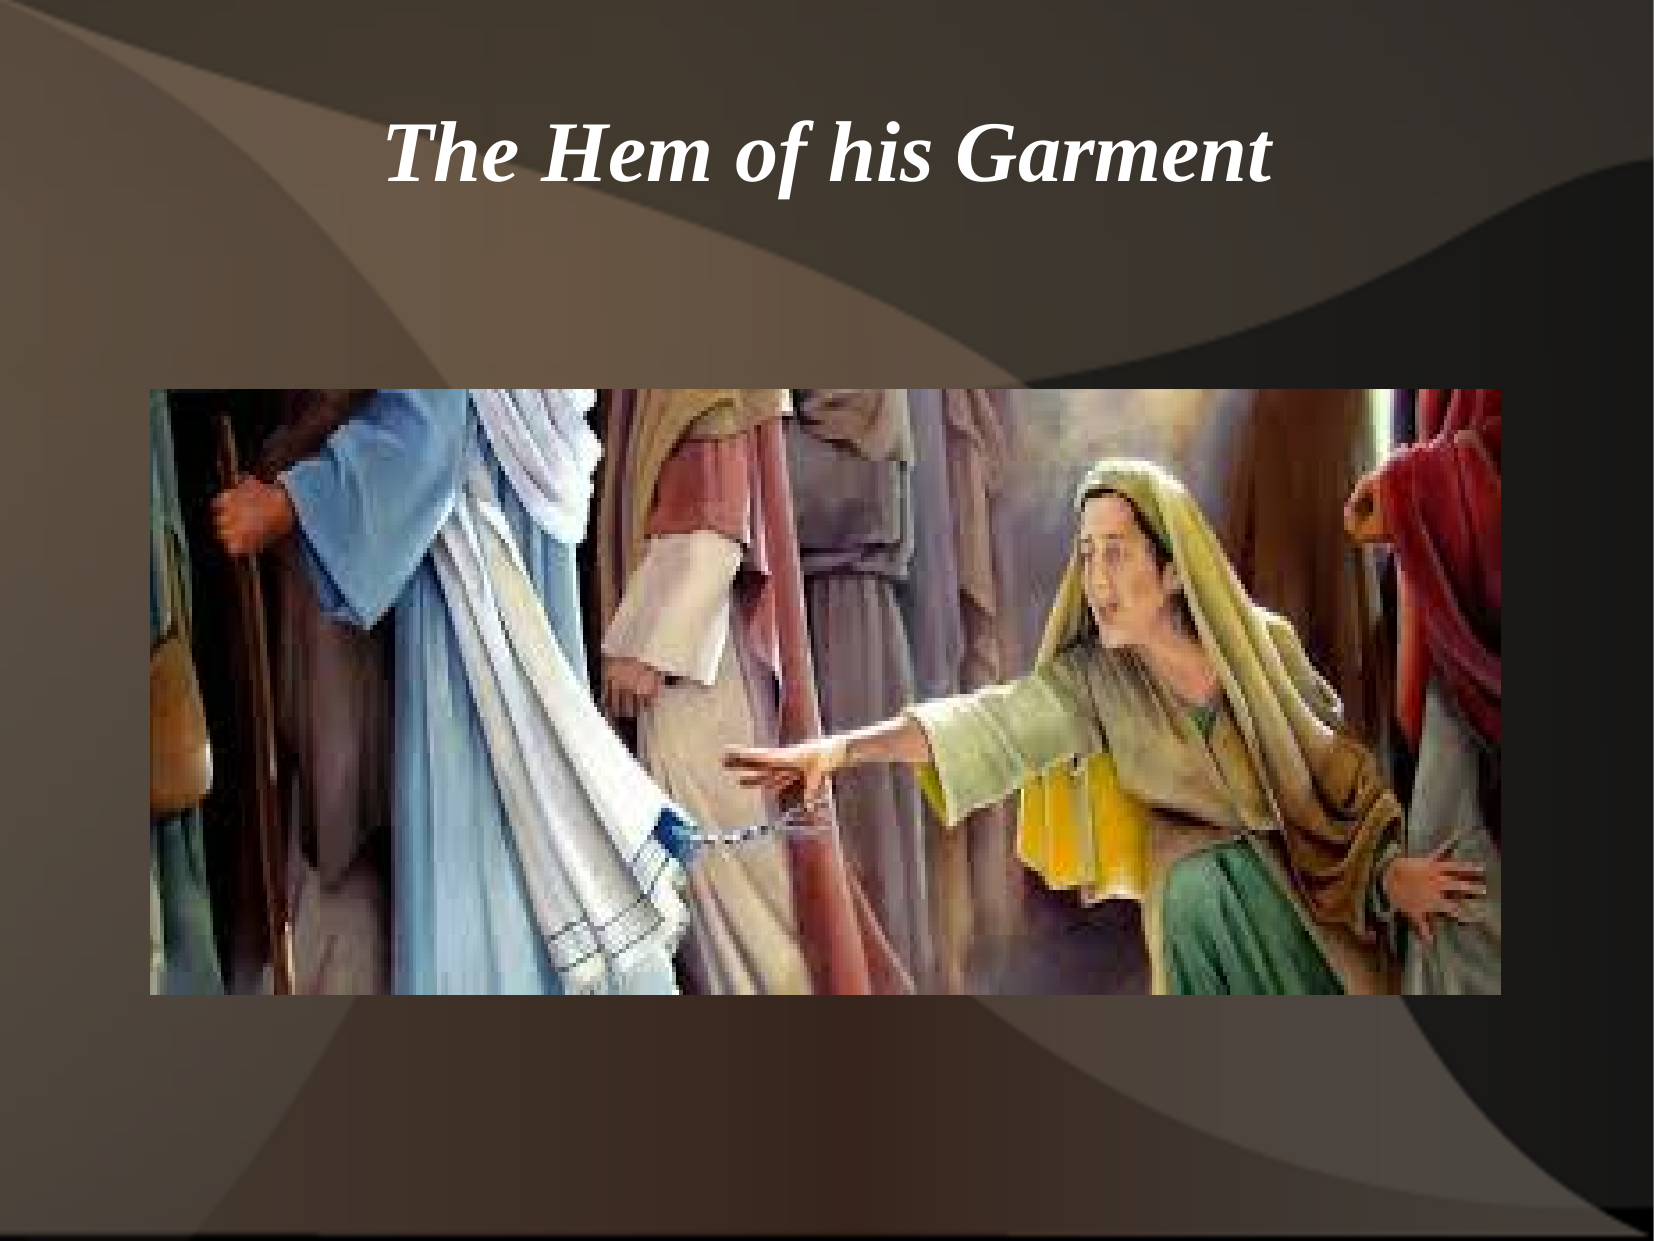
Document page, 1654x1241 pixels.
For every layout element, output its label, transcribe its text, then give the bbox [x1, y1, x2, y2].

title The Hem of his Garment [82, 49, 1571, 257]
picture [0, 0, 1654, 1241]
